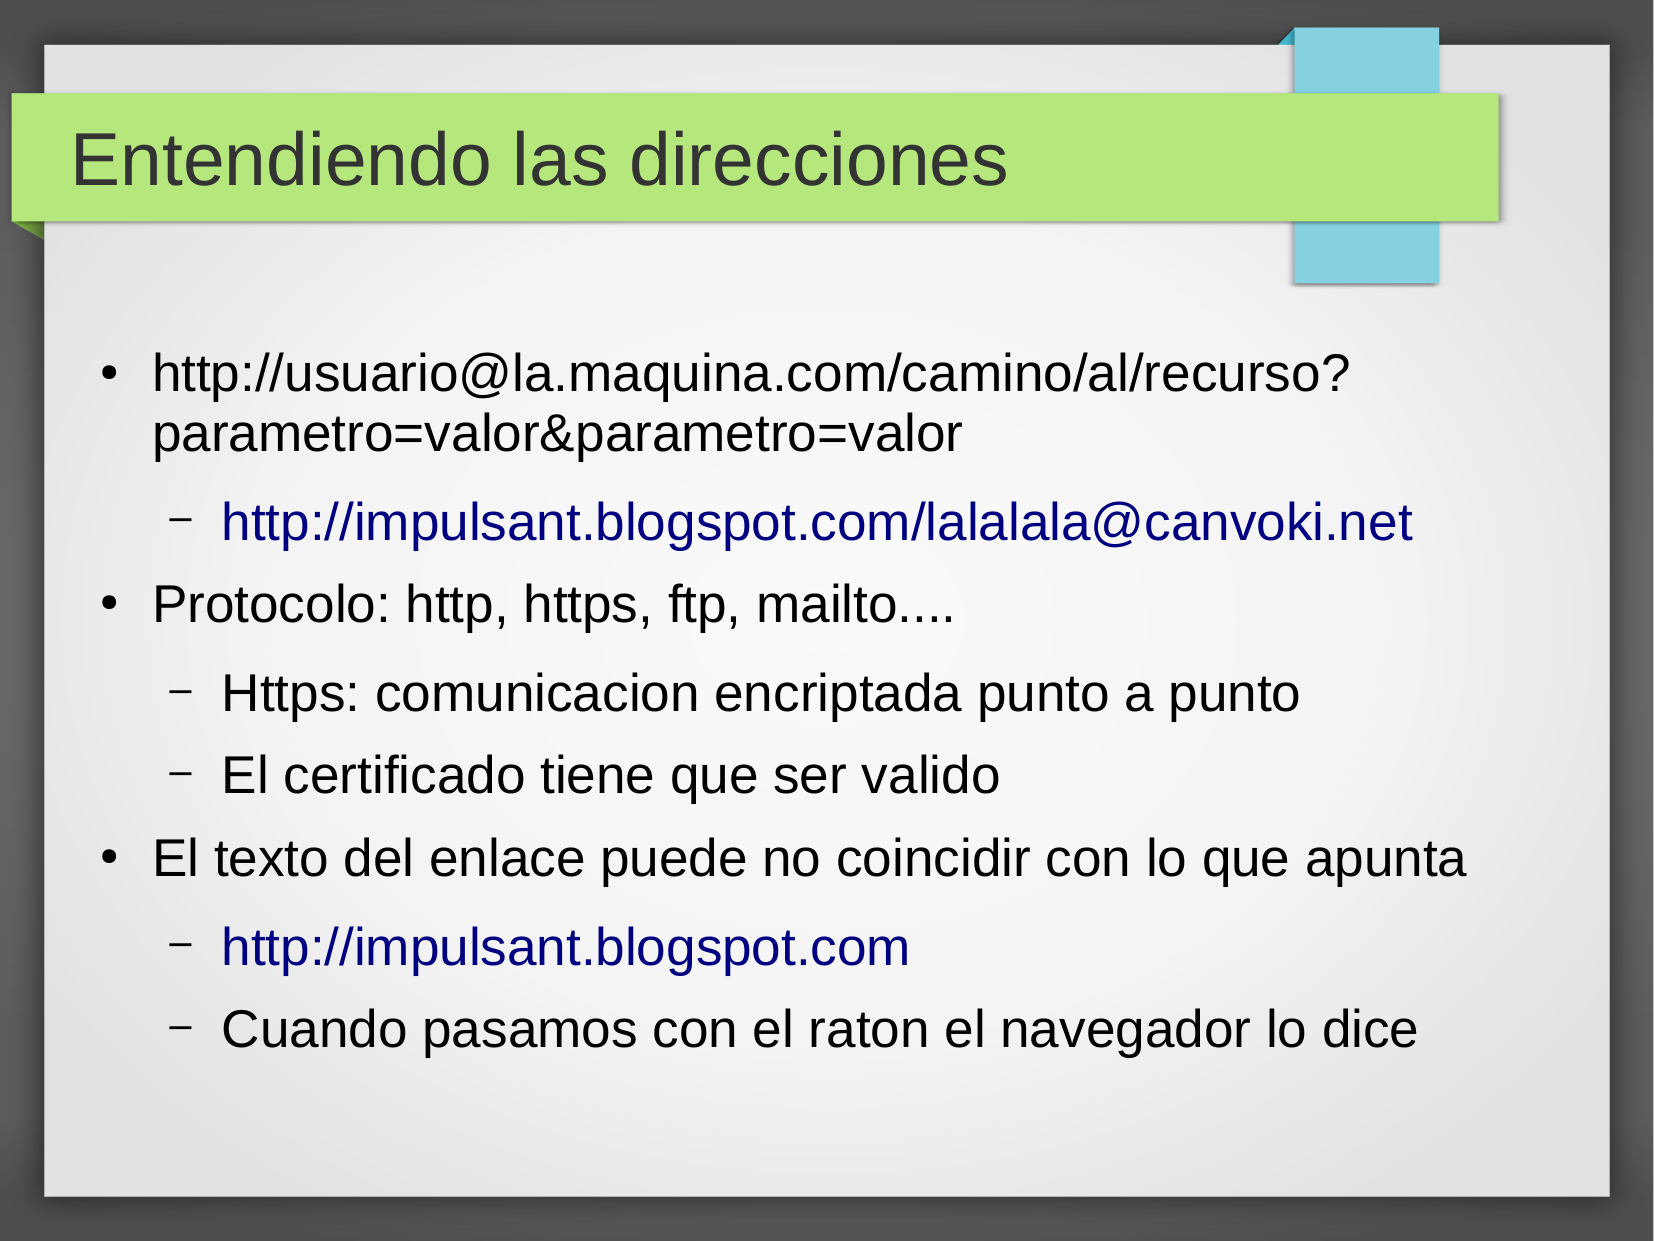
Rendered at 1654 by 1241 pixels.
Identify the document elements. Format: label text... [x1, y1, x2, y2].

list http://usuario@la.maquina.com/camino/al/recurso?parametro=valor&parametro=valor http://impulsant.blogspot.com/lalalala@canvoki.net Protocolo: http, https, ftp, mailto.... Https: comunicacion encriptada punto a punto El certificado tiene que ser valido El texto del enlace puede no coincidir con lo que apunta http://impulsant.blogspot.com Cuando pasamos con el raton el navegador lo dice [82, 343, 1538, 1063]
picture [0, 0, 1654, 1241]
title Entendiendo las direcciones [70, 106, 1229, 213]
